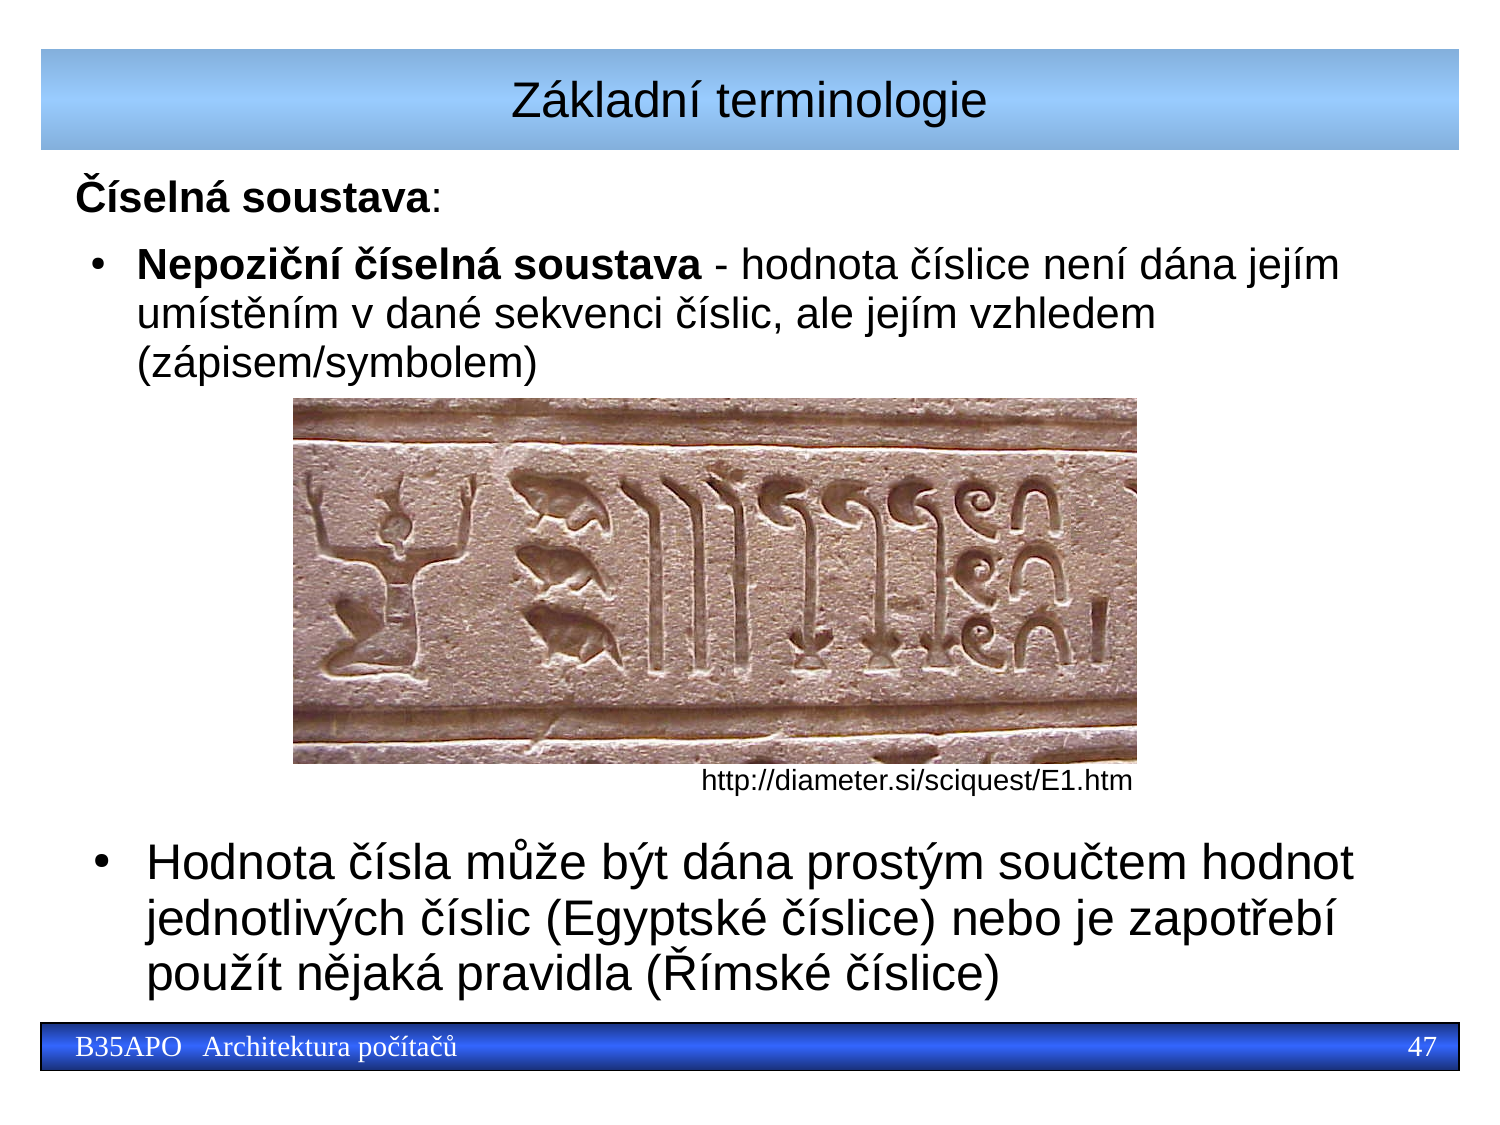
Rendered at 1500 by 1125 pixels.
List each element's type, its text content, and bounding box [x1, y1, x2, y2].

list Číselná soustava: Nepoziční číselná soustava - hodnota číslice není dána jejím umístěním v dané sekvenci číslic, ale jejím vzhledem (zápisem/symbolem) [75, 172, 1426, 388]
title Základní terminologie [41, 49, 1459, 150]
list Hodnota čísla může být dána prostým součtem hodnot jednotlivých číslic (Egyptské číslice) nebo je zapotřebí použít nějaká pravidla (Římské číslice) [75, 833, 1426, 1006]
picture [293, 398, 1137, 753]
text_box http://diameter.si/sciquest/E1.htm [292, 753, 1149, 804]
